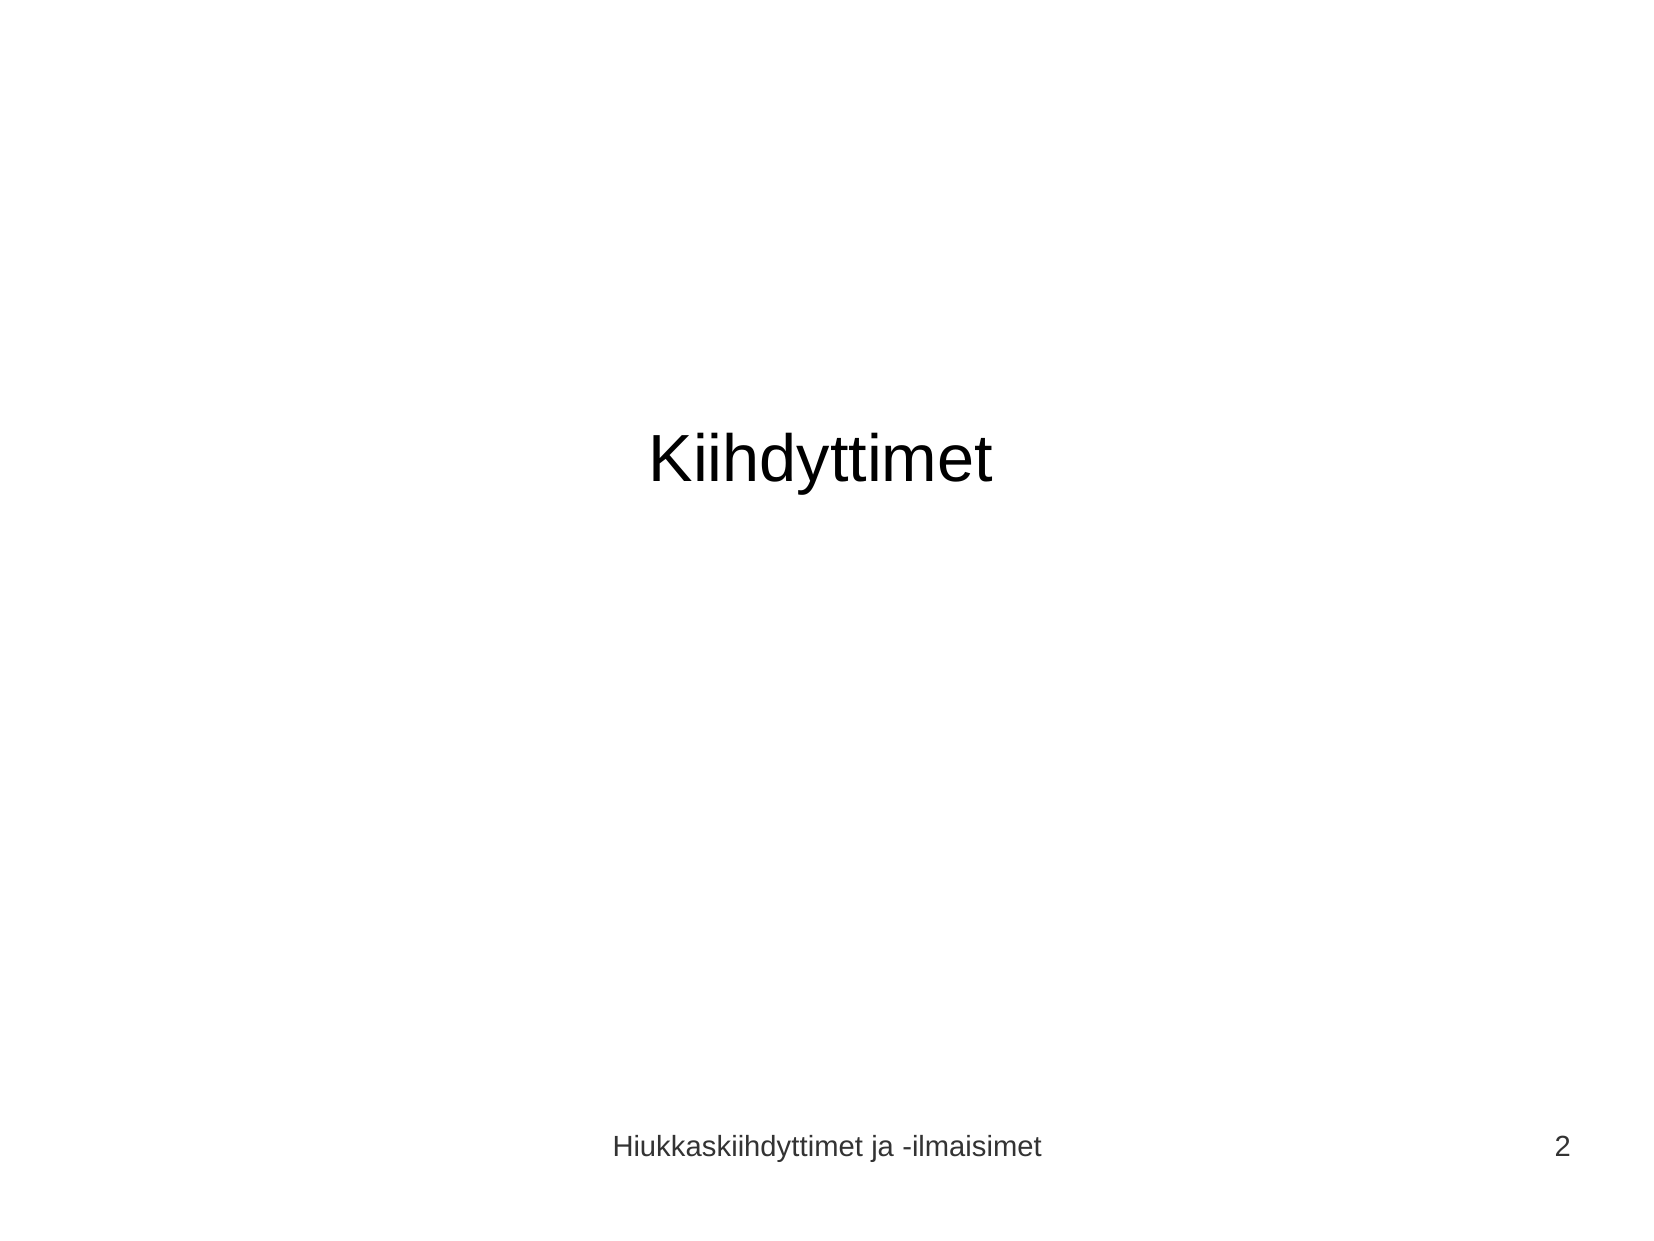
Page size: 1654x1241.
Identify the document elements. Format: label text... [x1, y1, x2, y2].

title Kiihdyttimet [76, 354, 1565, 562]
